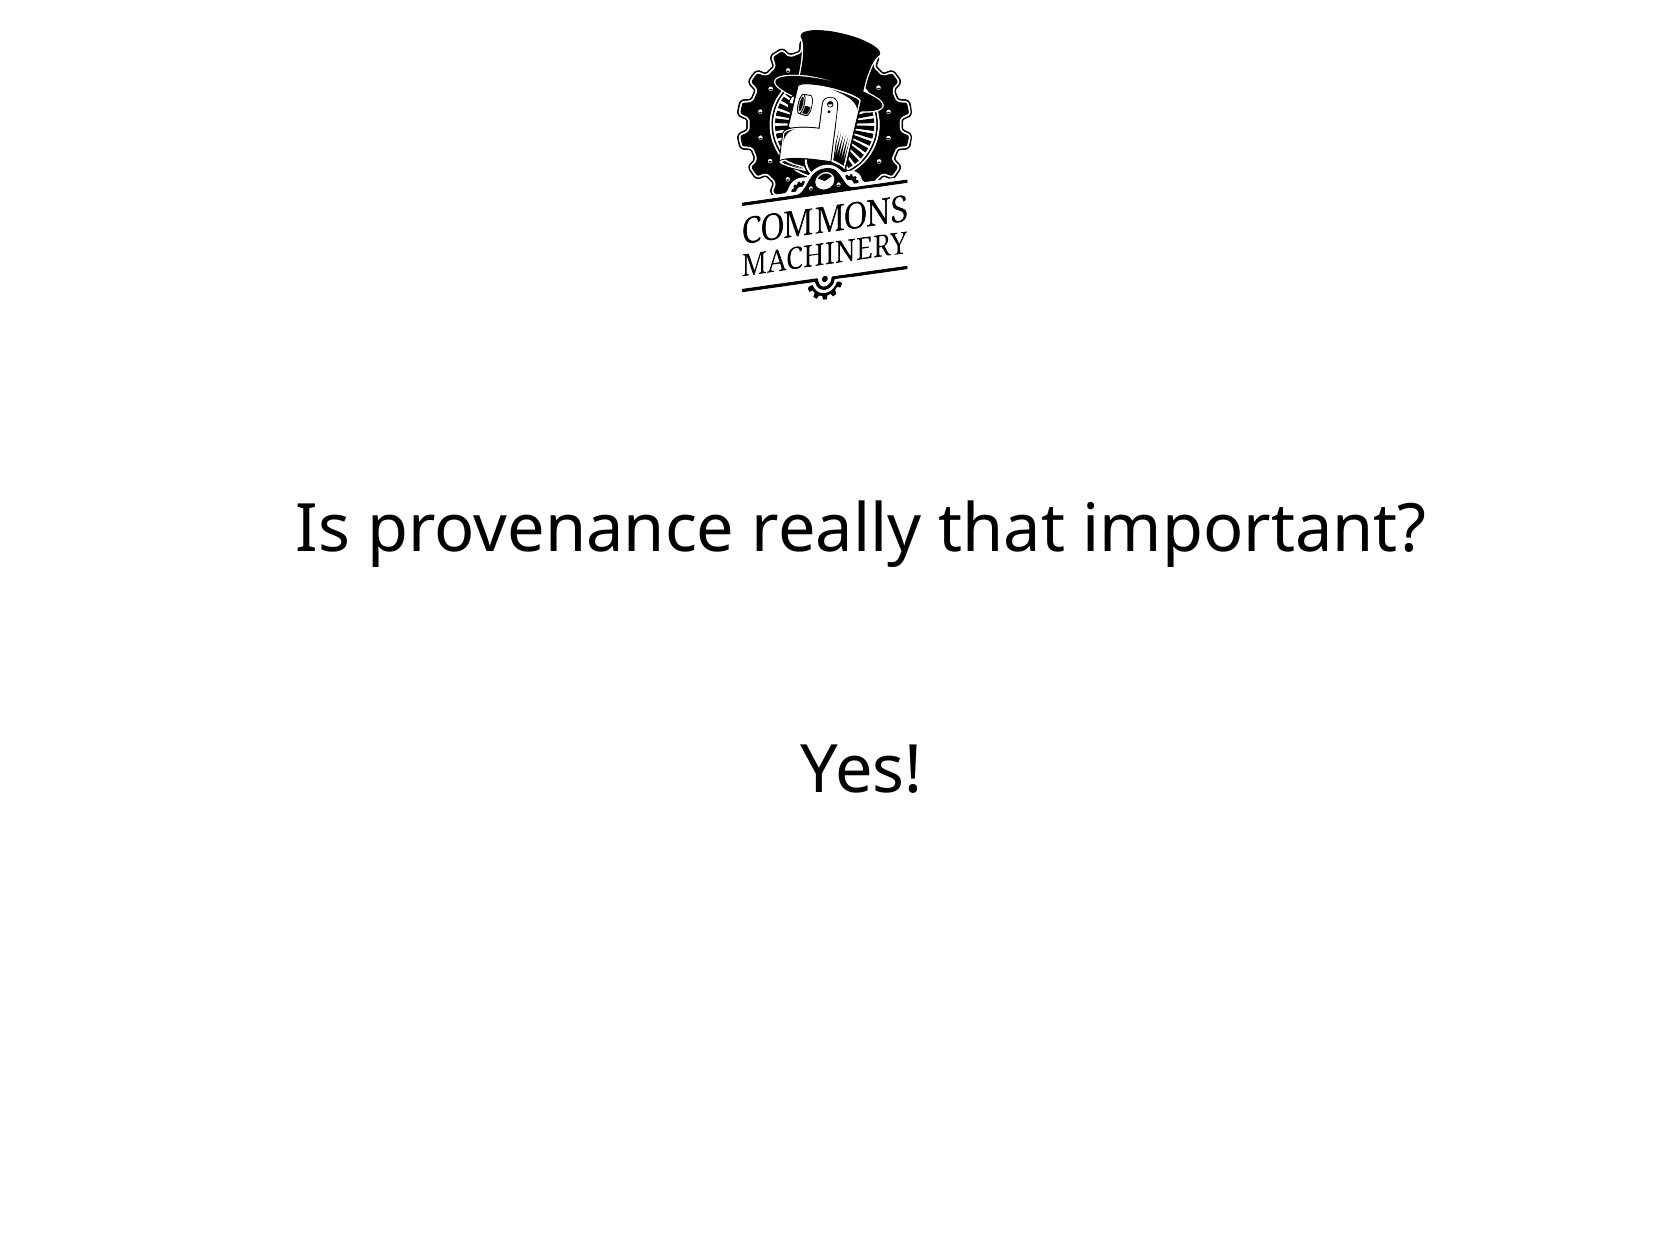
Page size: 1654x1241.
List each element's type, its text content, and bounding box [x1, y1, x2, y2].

list Is provenance really that important? Yes! [82, 360, 1571, 1080]
picture [737, 30, 912, 300]
